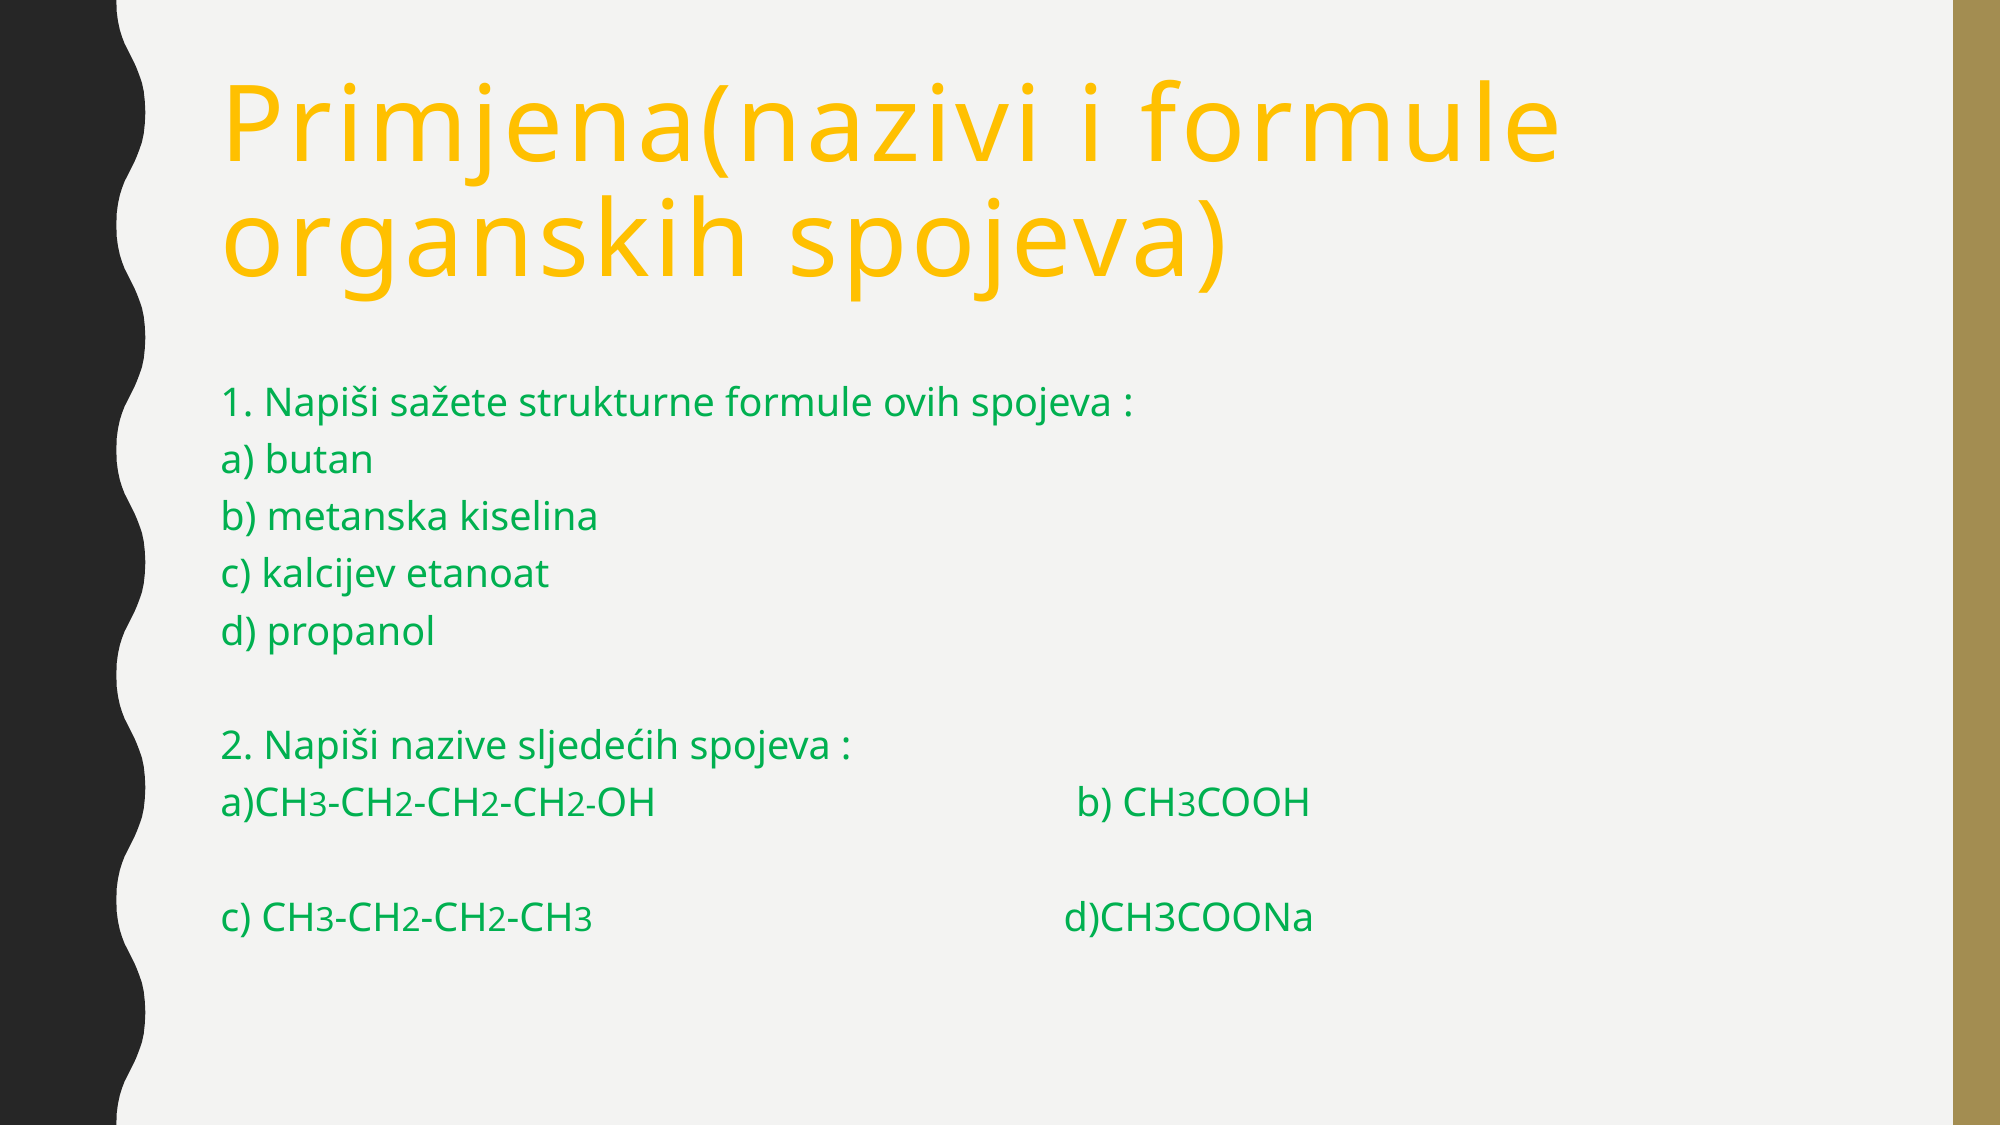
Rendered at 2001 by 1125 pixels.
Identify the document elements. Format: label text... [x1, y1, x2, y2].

list 1. Napiši sažete strukturne formule ovih spojeva : a) butan b) metanska kiselina c) kalcijev etanoat d) propanol 2. Napiši nazive sljedećih spojeva : a)CH3-CH2-CH2-CH2-OH b) CH3COOH c) CH3-CH2-CH2-CH3 d)CH3COONa [205, 375, 1876, 965]
title Primjena(nazivi i formule organskih spojeva) [205, 62, 1876, 308]
